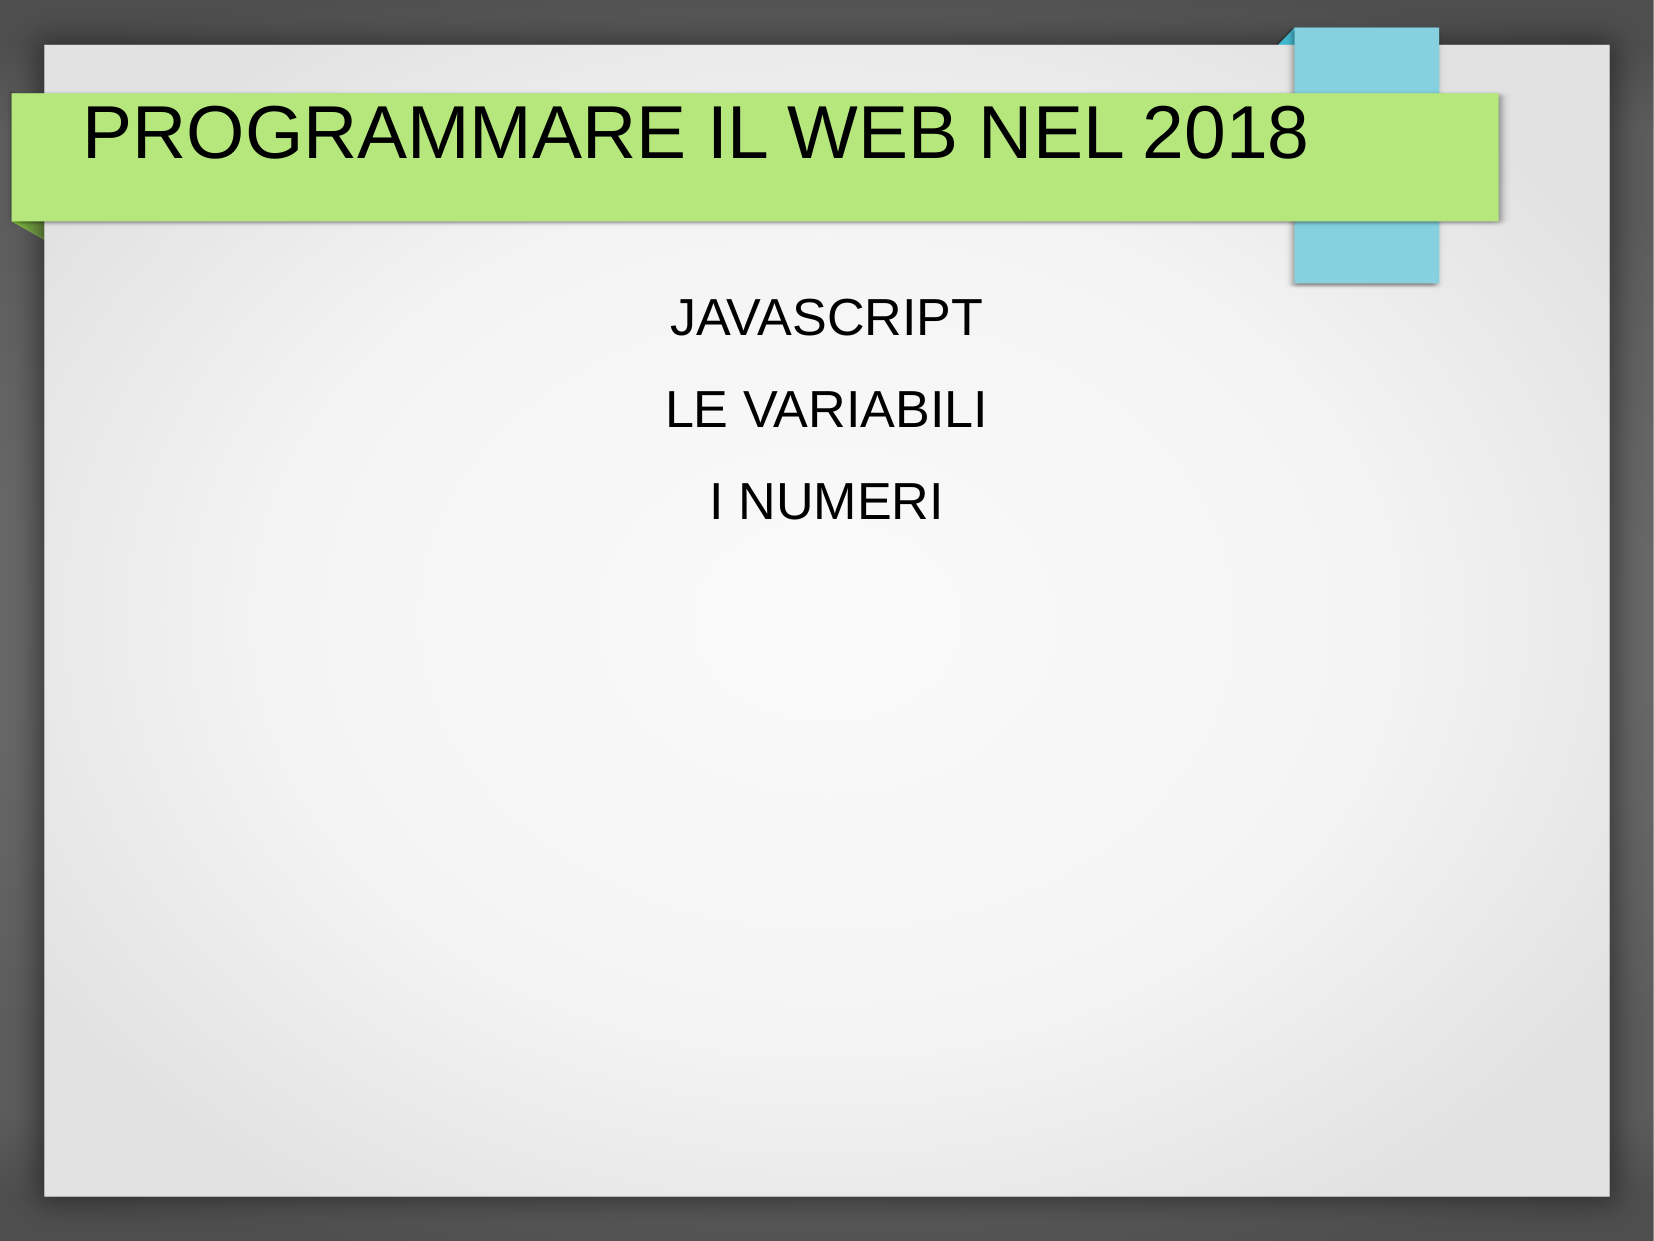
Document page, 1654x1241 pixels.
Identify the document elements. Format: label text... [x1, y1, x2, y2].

picture [0, 0, 1654, 1241]
subtitle JAVASCRIPT LE VARIABILI I NUMERI [82, 250, 1571, 1015]
title PROGRAMMARE IL WEB NEL 2018 [82, 44, 1489, 213]
